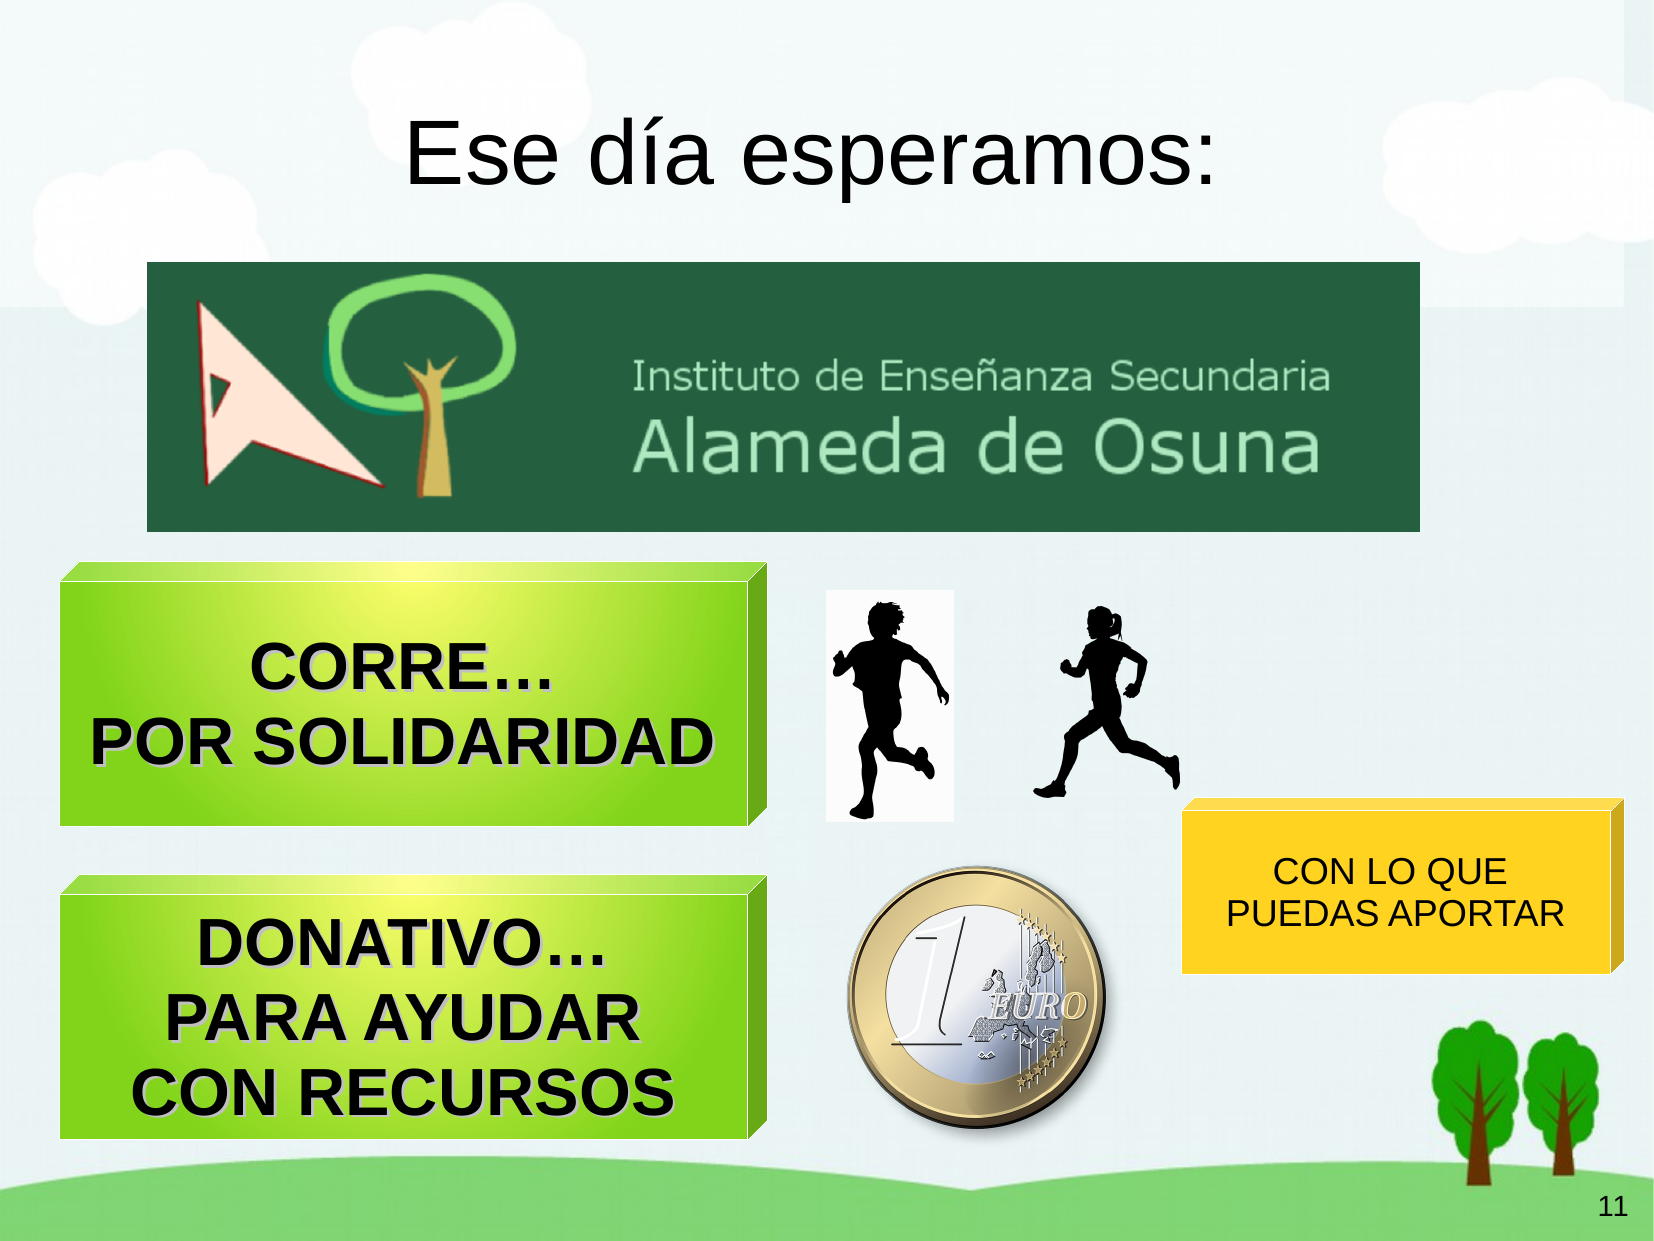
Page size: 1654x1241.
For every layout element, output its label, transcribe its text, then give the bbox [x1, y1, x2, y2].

text_box DONATIVO… PARA AYUDAR CON RECURSOS [59, 895, 747, 1140]
picture [0, 0, 1654, 1241]
text_box CORRE… POR SOLIDARIDAD [59, 582, 747, 827]
title Ese día esperamos: [0, 0, 1625, 307]
text_box CON LO QUE PUEDAS APORTAR [1181, 811, 1610, 975]
